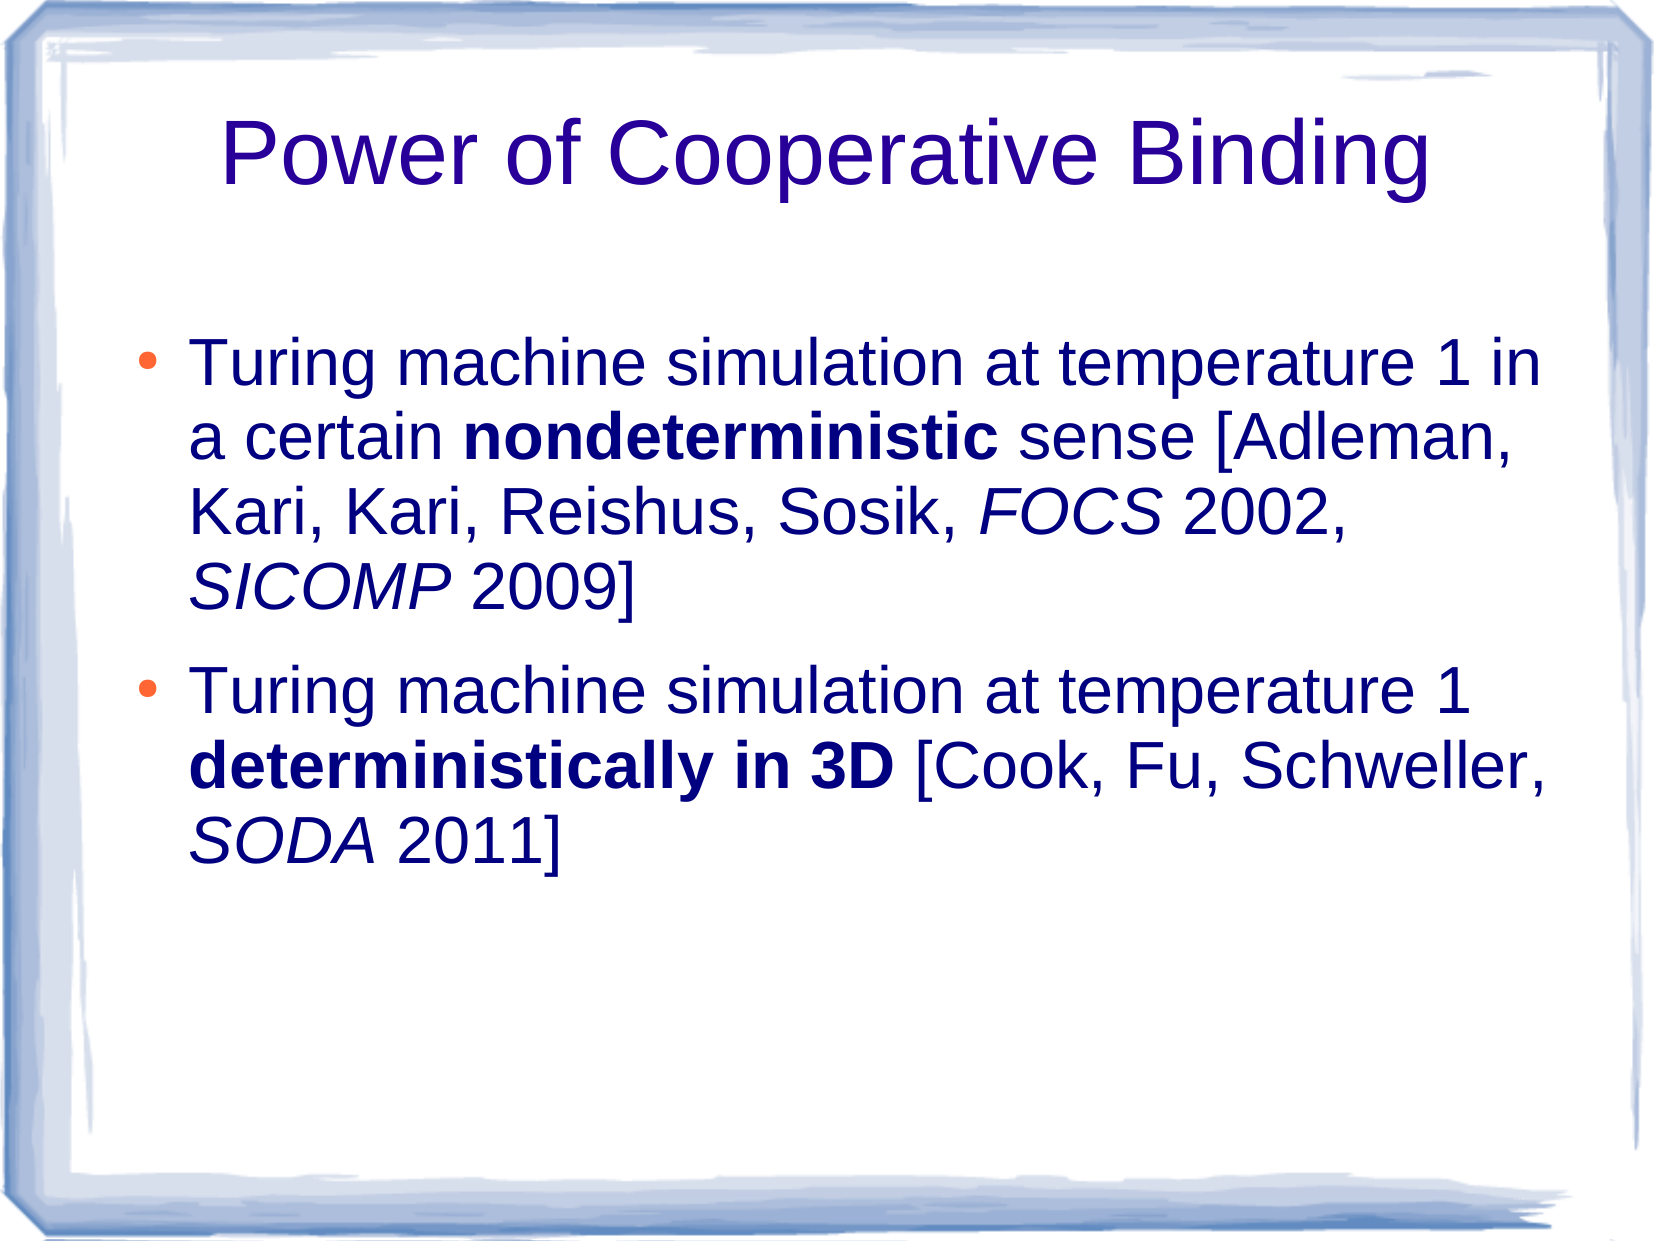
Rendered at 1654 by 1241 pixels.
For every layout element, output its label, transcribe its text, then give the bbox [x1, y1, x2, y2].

picture [0, 0, 1654, 1241]
list Turing machine simulation at temperature 1 in a certain nondeterministic sense [Adleman, Kari, Kari, Reishus, Sosik, FOCS 2002, SICOMP 2009] Turing machine simulation at temperature 1 deterministically in 3D [Cook, Fu, Schweller, SODA 2011] [118, 324, 1571, 919]
title Power of Cooperative Binding [82, 49, 1571, 257]
